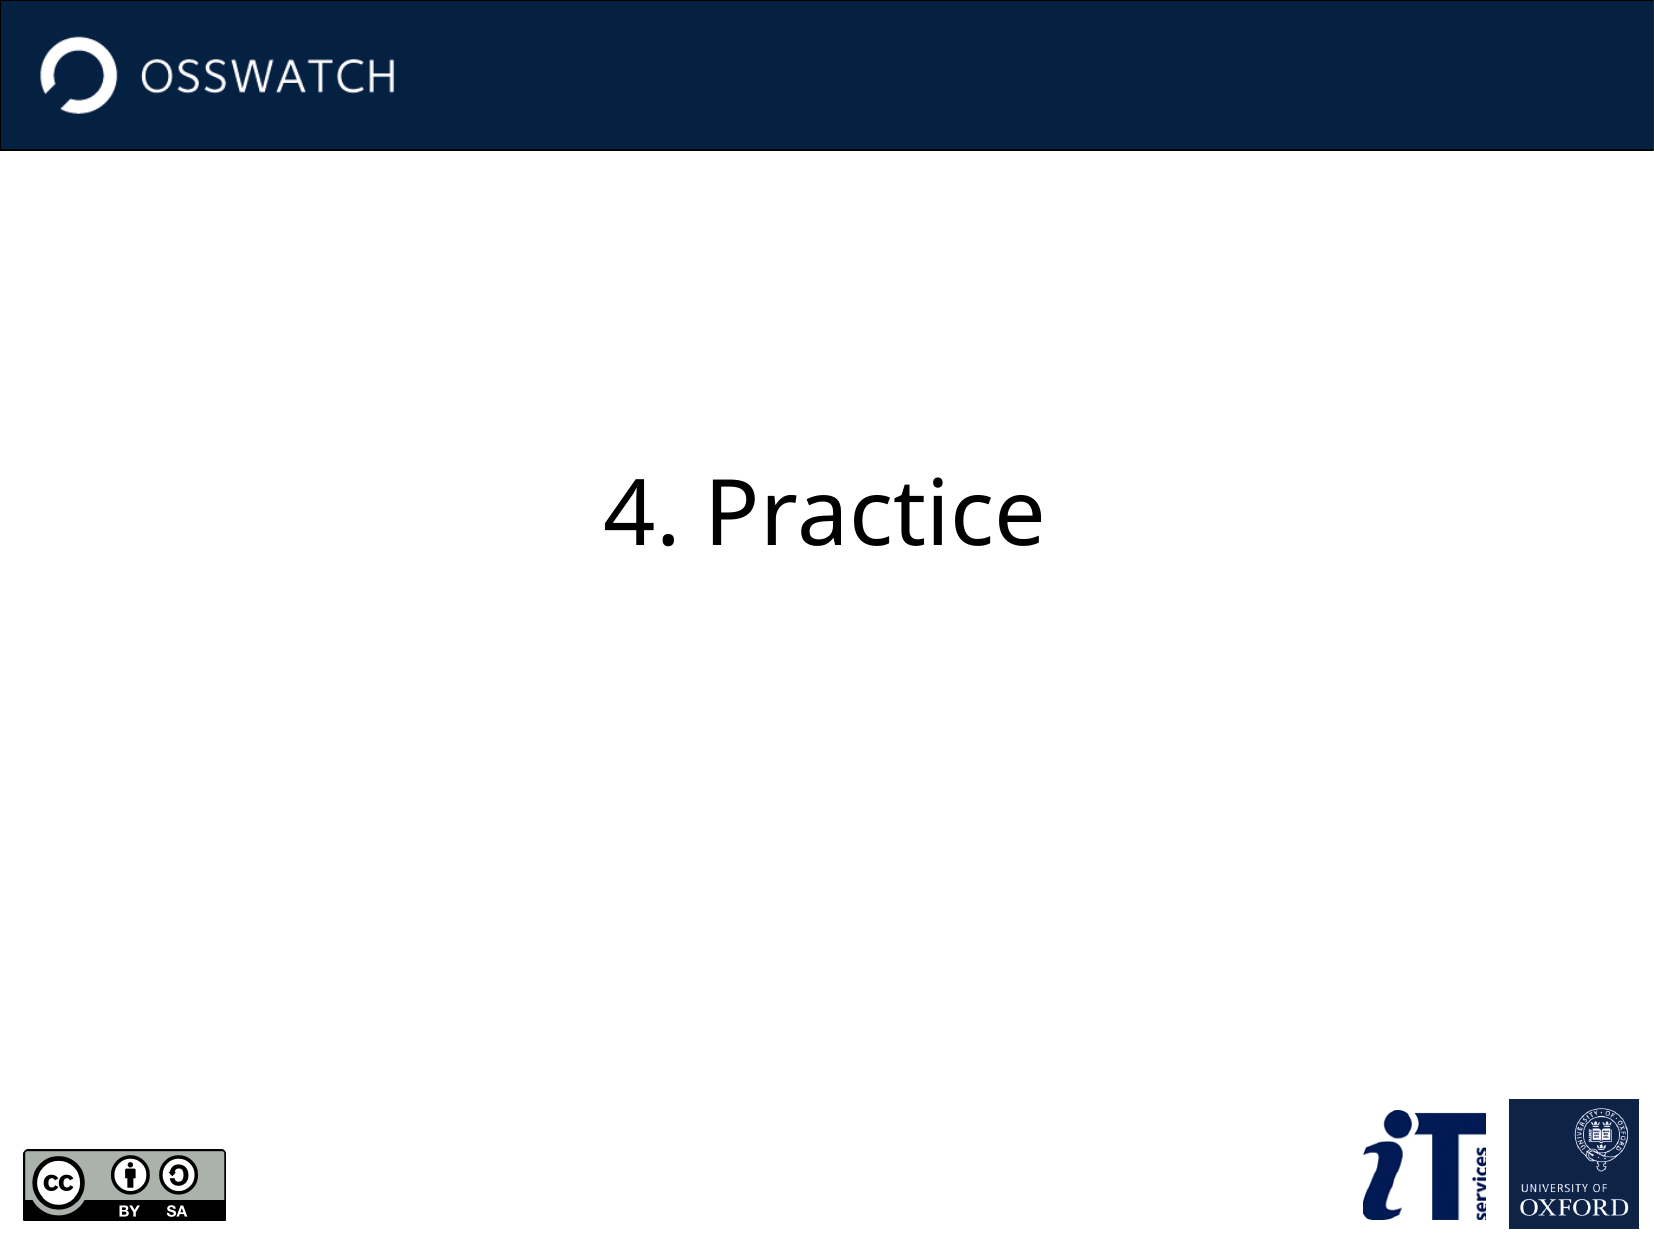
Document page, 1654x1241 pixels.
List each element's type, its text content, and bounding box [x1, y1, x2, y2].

picture [23, 1149, 226, 1221]
title 4. Practice [125, 412, 1525, 625]
picture [1509, 1099, 1639, 1229]
picture [1363, 1110, 1486, 1220]
picture [12, 12, 426, 141]
